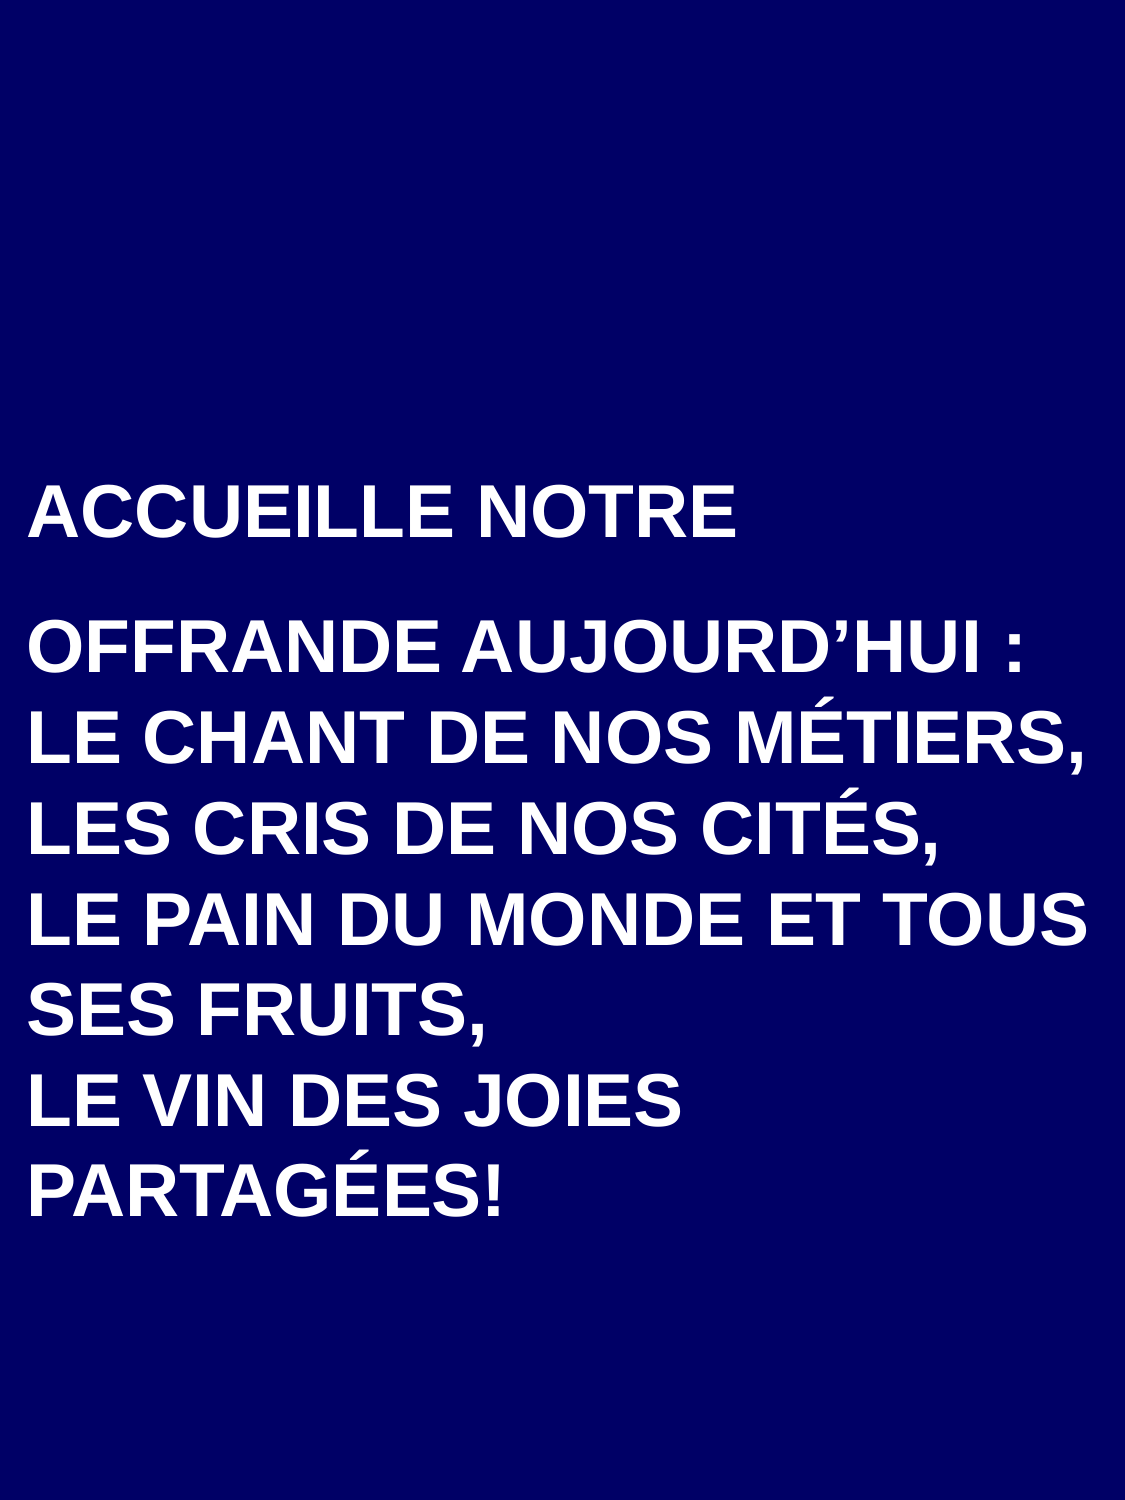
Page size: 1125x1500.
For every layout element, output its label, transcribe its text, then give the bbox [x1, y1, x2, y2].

text_box ACCUEILLE NOTRE OFFRANDE AUJOURD’HUI : LE CHANT DE NOS MÉTIERS, LES CRIS DE NOS CITÉS, LE PAIN DU MONDE ET TOUS SES FRUITS, LE VIN DES JOIES PARTAGÉES! [11, 47, 1111, 1078]
